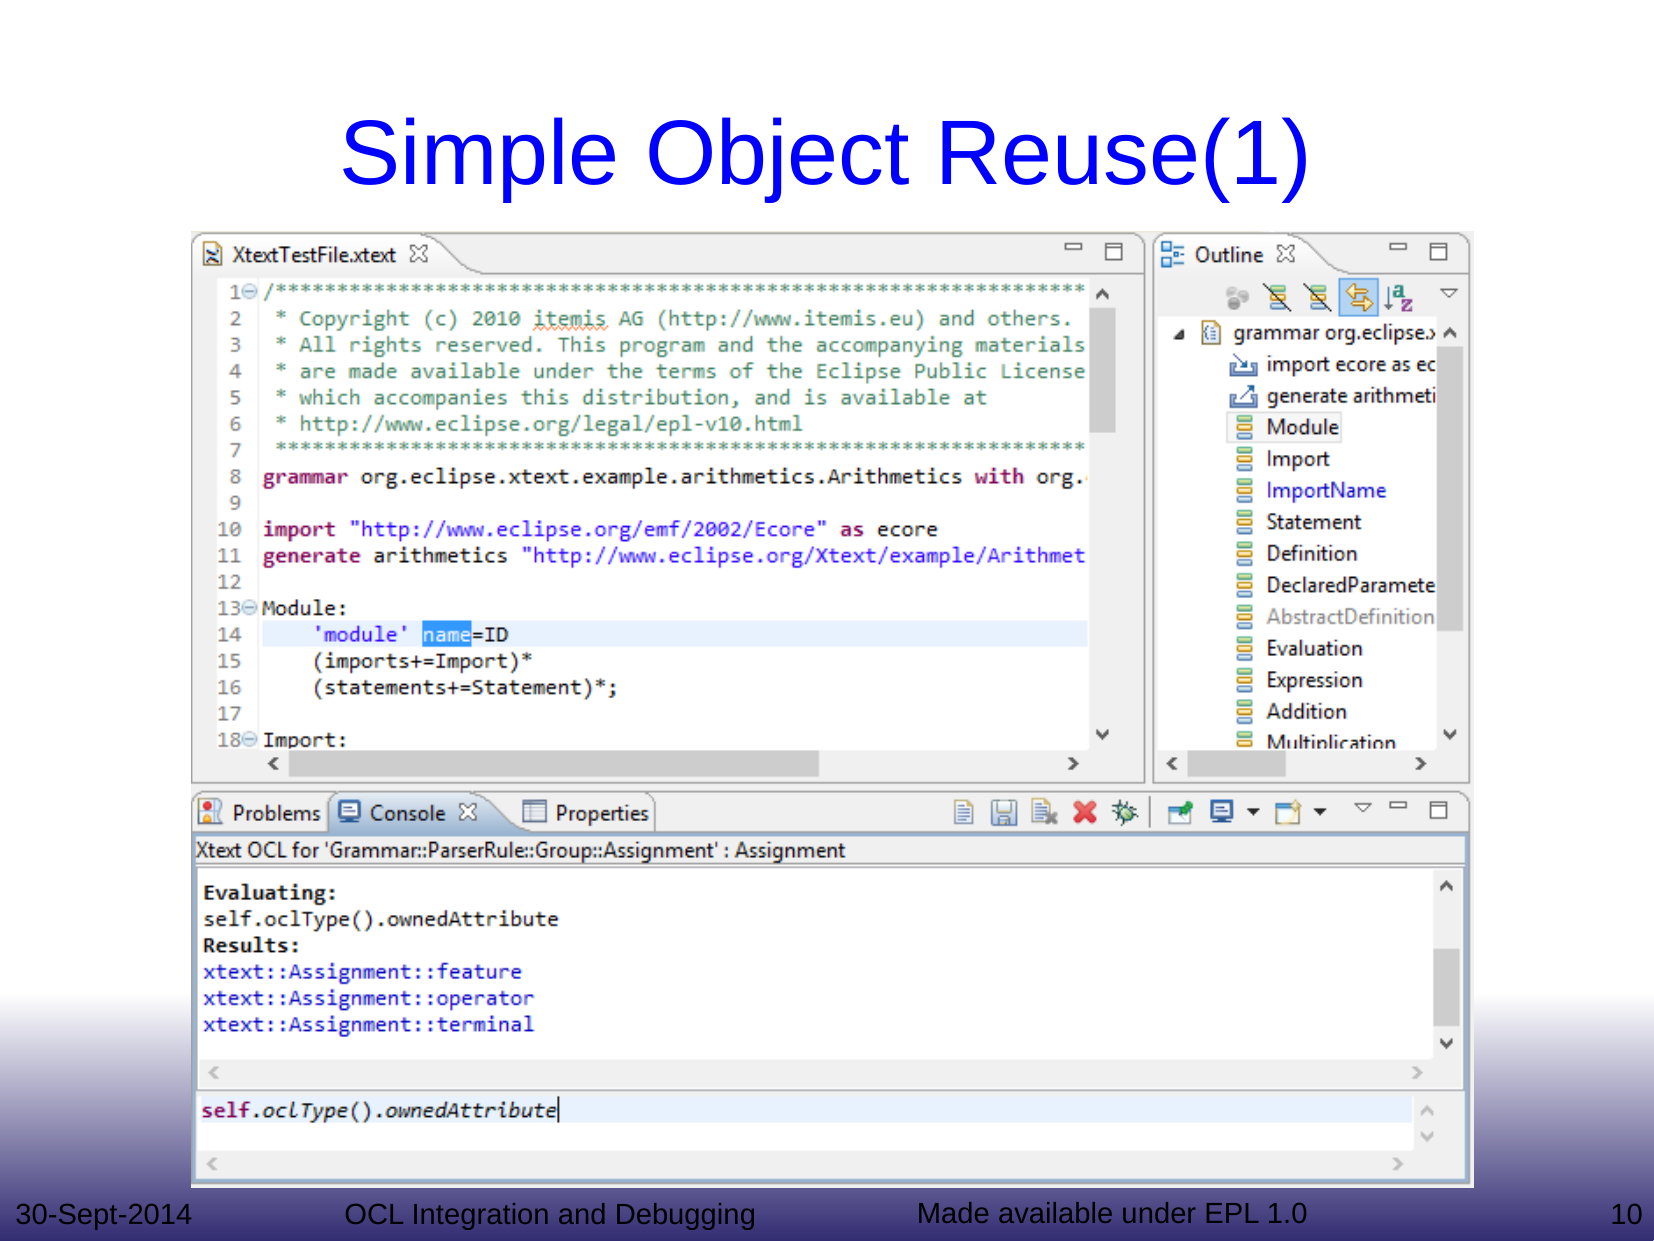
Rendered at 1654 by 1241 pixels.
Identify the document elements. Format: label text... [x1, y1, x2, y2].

title Simple Object Reuse(1) [82, 49, 1571, 257]
picture [191, 231, 1474, 1188]
